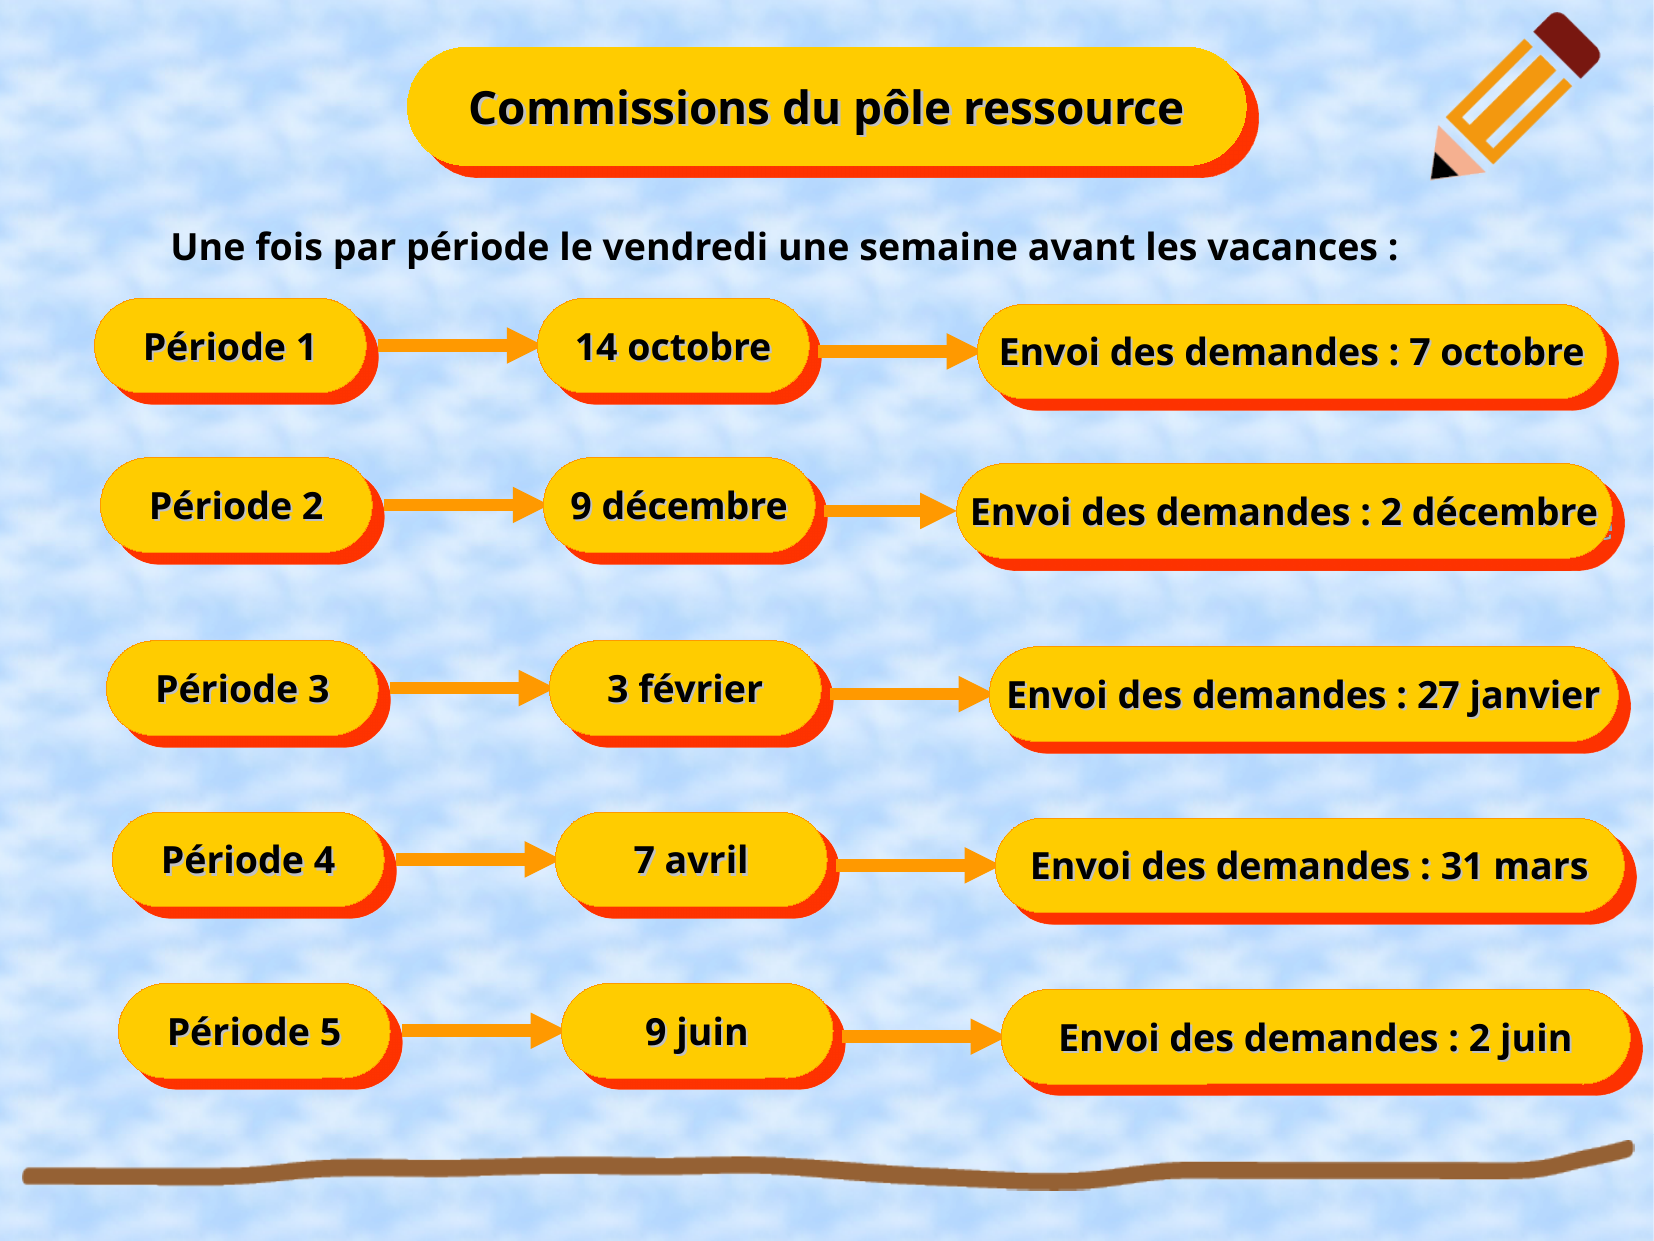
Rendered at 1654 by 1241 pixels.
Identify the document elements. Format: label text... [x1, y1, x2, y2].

text_box Envoi des demandes : 2 juin [1001, 989, 1631, 1085]
text_box Envoi des demandes : 27 janvier [989, 646, 1619, 742]
picture [0, 0, 1654, 1241]
text_box Période 1 [94, 298, 367, 393]
text_box 3 février [549, 640, 822, 736]
text_box Période 2 [100, 457, 373, 553]
text_box Commissions du pôle ressource [407, 47, 1247, 166]
text_box 9 juin [561, 983, 834, 1079]
text_box Envoi des demandes : 2 décembre [956, 463, 1613, 559]
text_box Une fois par période le vendredi une semaine avant les vacances : [94, 212, 1477, 296]
text_box 14 octobre [537, 298, 810, 393]
text_box 9 décembre [543, 457, 816, 553]
text_box Envoi des demandes : 31 mars [995, 818, 1625, 913]
text_box Période 3 [106, 640, 379, 736]
text_box Période 5 [118, 983, 391, 1079]
text_box Période 4 [112, 812, 385, 907]
text_box 7 avril [555, 812, 828, 907]
text_box Envoi des demandes : 7 octobre [977, 304, 1607, 399]
